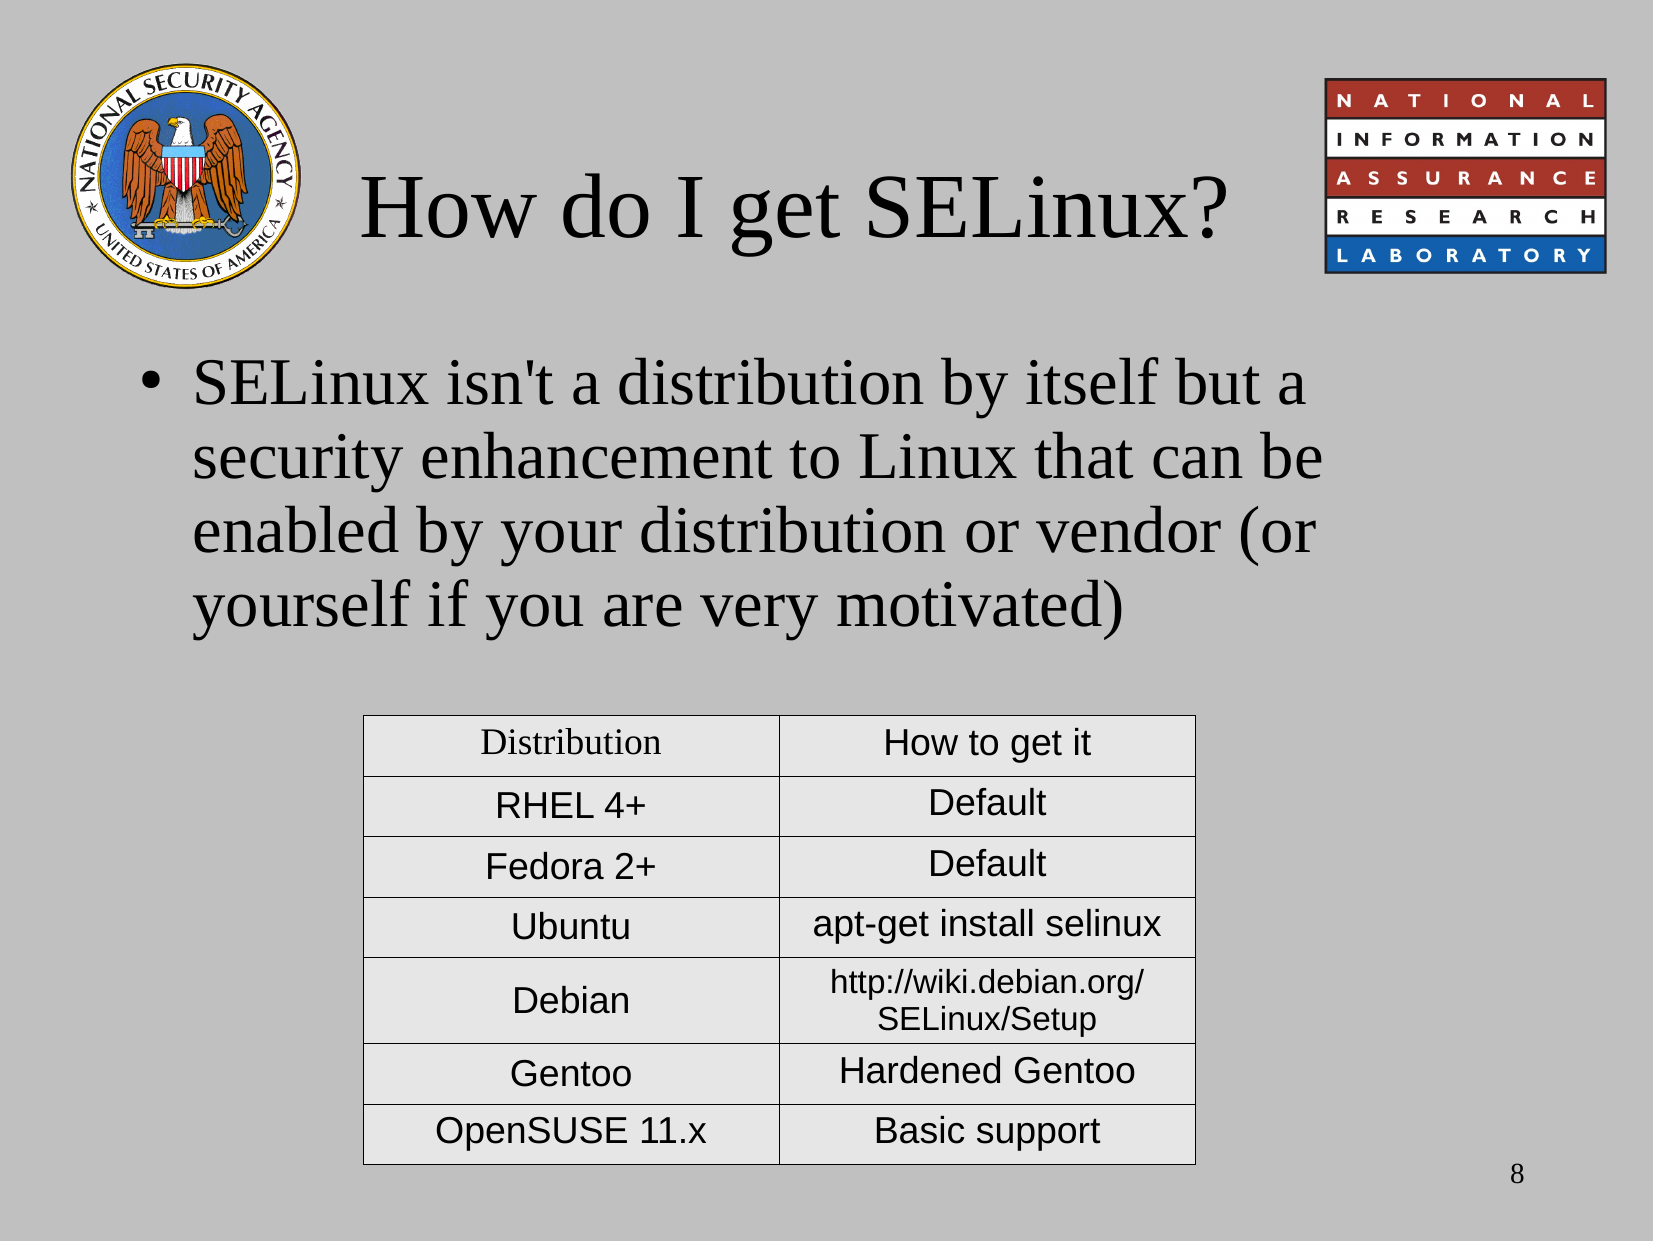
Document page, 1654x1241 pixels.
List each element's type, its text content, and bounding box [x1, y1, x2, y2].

table_cell Ubuntu [364, 898, 779, 957]
table_cell Basic support [780, 1105, 1195, 1164]
list SELinux isn't a distribution by itself but a security enhancement to Linux that can be enabled by your distribution or vendor (or yourself if you are very motivated) [121, 344, 1534, 1127]
table_cell OpenSUSE 11.x [364, 1105, 779, 1164]
picture [1324, 78, 1607, 274]
table_cell Fedora 2+ [364, 837, 779, 897]
table_cell Debian [364, 958, 779, 1043]
table_cell RHEL 4+ [364, 777, 779, 836]
table_cell Hardened Gentoo [780, 1044, 1195, 1104]
table_header How to get it [780, 716, 1195, 776]
table_header Distribution [364, 716, 779, 776]
table_cell Gentoo [364, 1044, 779, 1104]
table_cell Default [780, 837, 1195, 897]
title How do I get SELinux? [312, 102, 1279, 311]
table_cell http://wiki.debian.org/SELinux/Setup [780, 958, 1195, 1043]
table_cell Default [780, 777, 1195, 836]
picture [69, 61, 303, 291]
table_cell apt-get install selinux [780, 898, 1195, 957]
